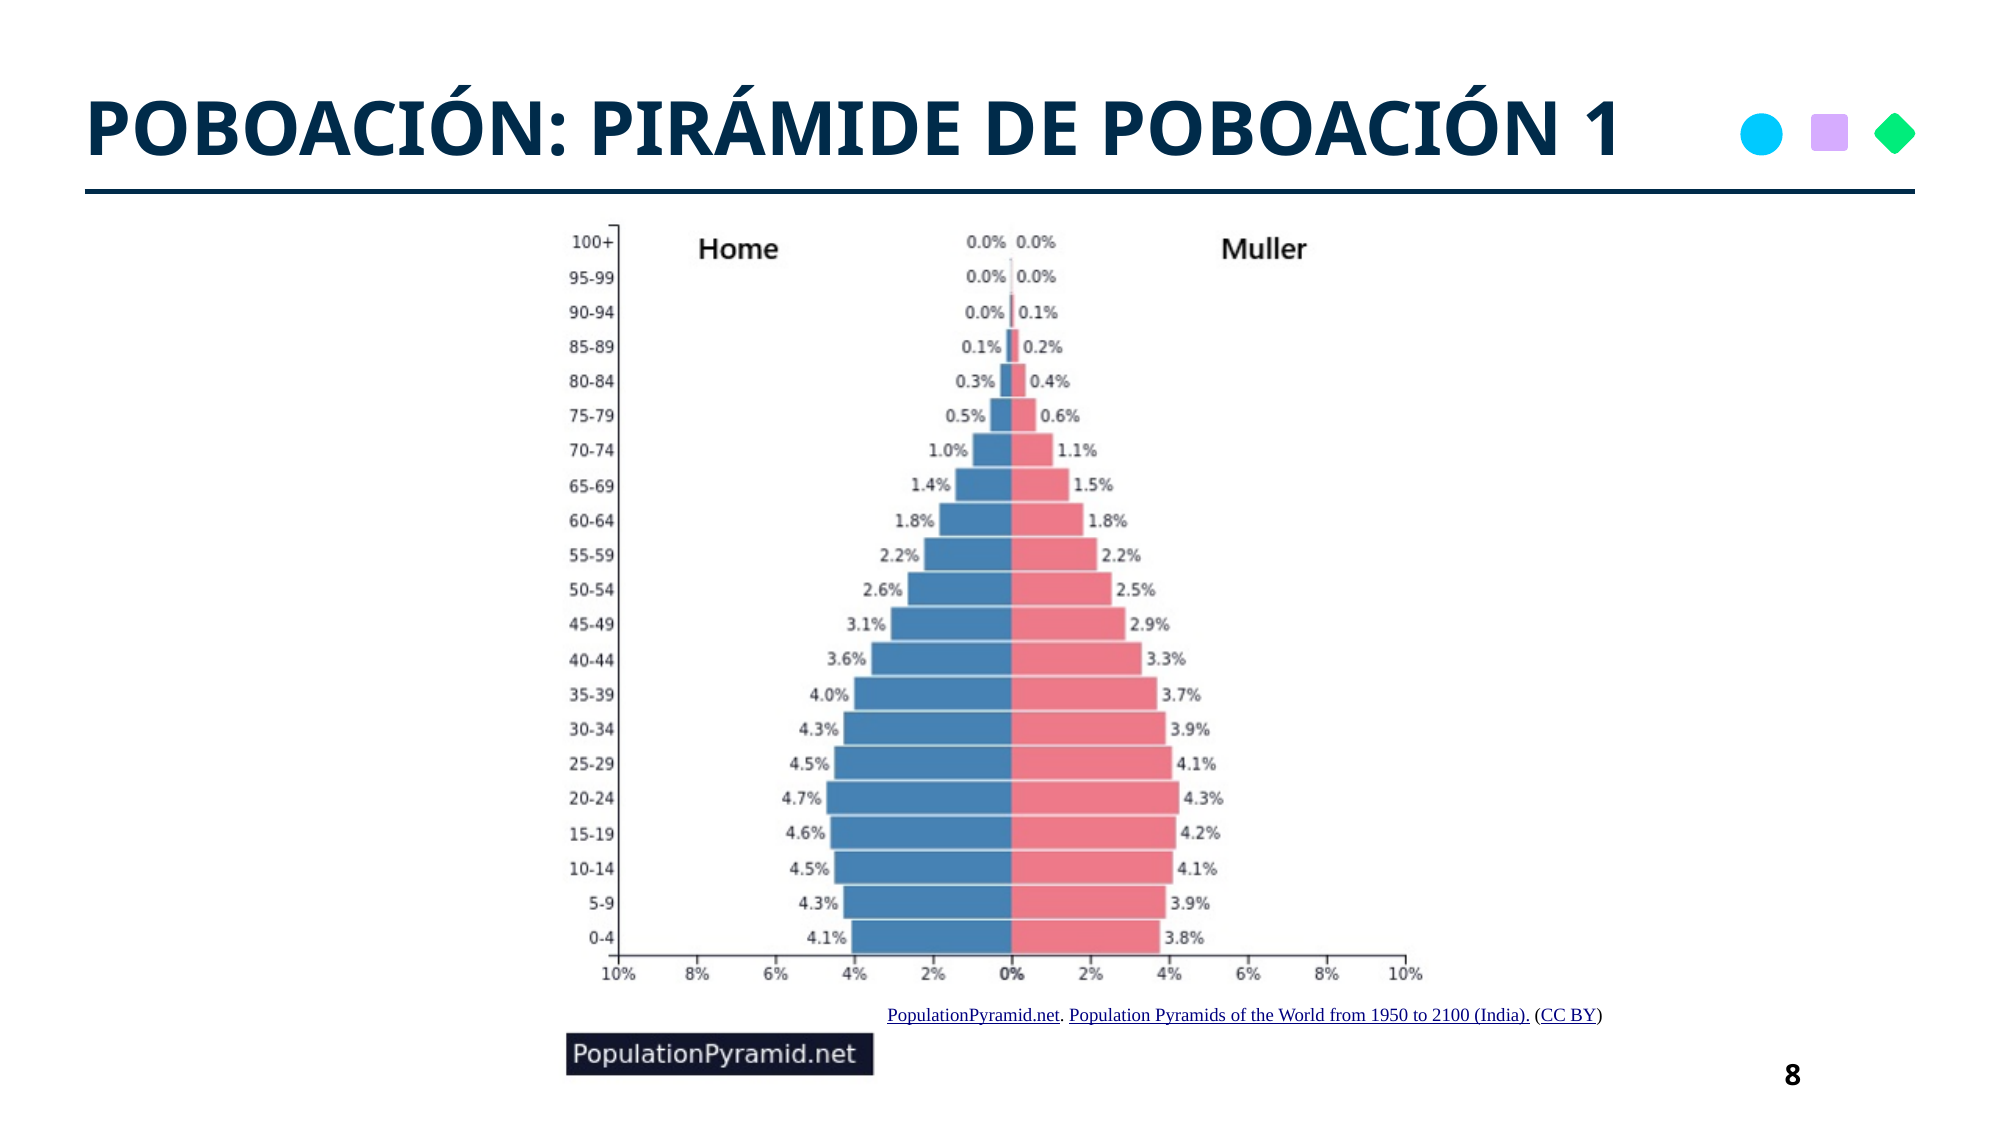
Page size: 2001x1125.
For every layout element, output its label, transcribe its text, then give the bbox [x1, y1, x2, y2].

picture [554, 206, 1446, 1110]
title POBOACIÓN: PIRÁMIDE DE POBOACIÓN 1 [84, 59, 1713, 178]
chart [767, 885, 1772, 1063]
